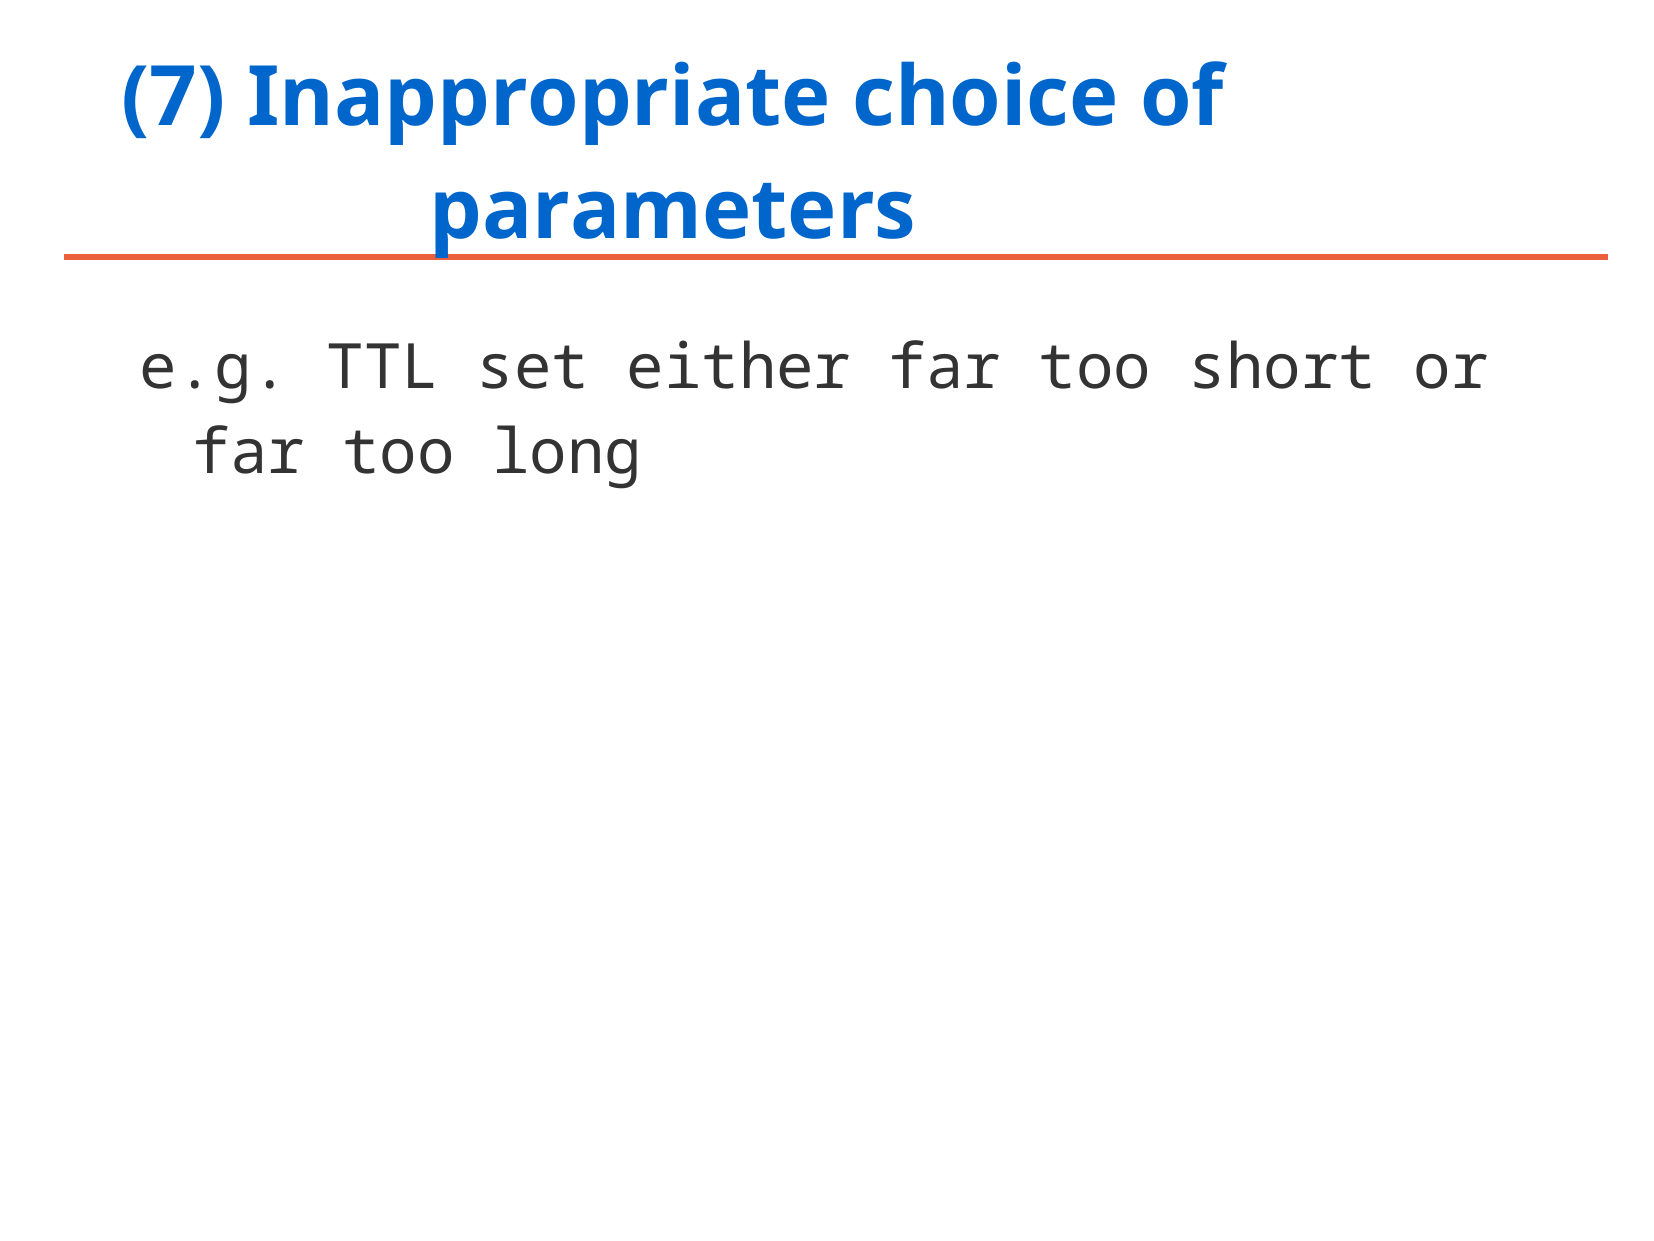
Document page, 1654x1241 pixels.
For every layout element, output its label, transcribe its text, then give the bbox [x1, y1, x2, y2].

title (7) Inappropriate choice of parameters [121, 46, 1534, 254]
list e.g. TTL set either far too short or far too long [121, 322, 1561, 1133]
